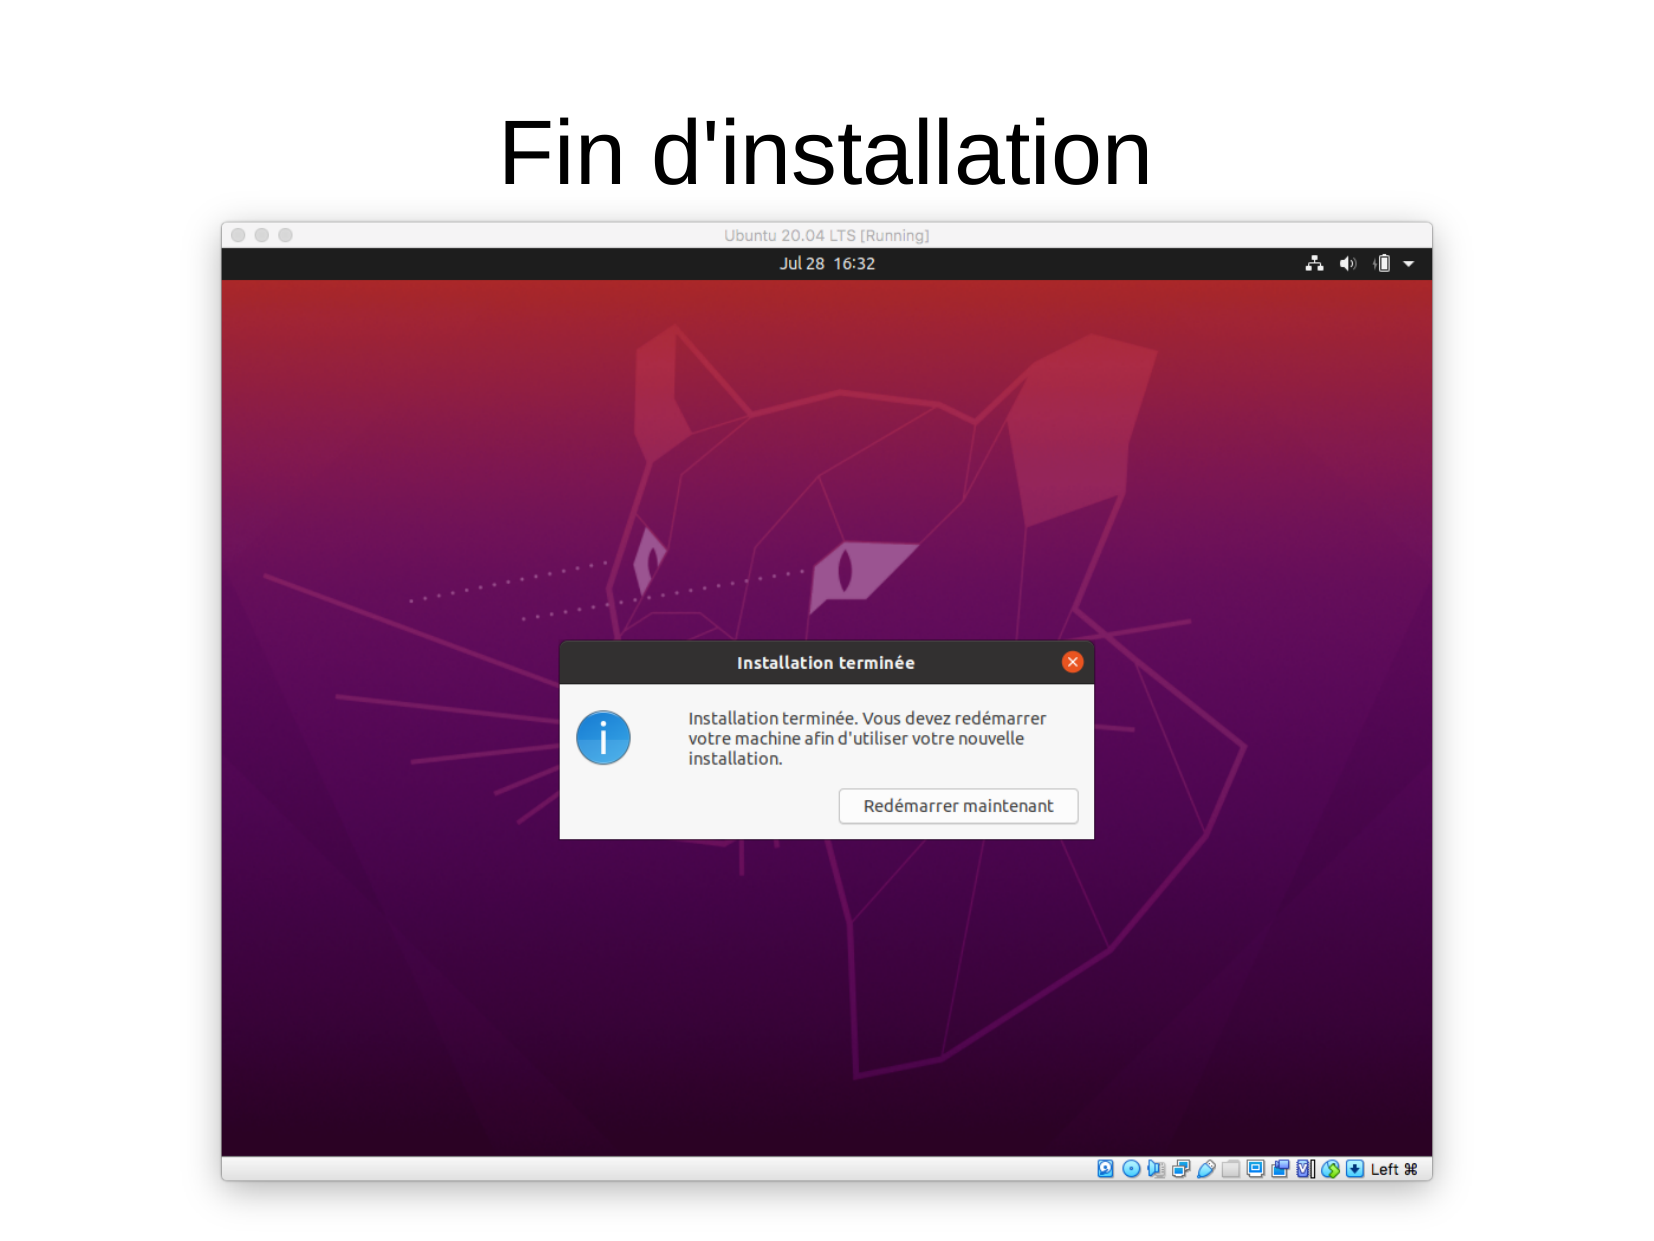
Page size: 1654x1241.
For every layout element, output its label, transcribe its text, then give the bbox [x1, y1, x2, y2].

title Fin d'installation [82, 49, 1571, 257]
picture [172, 182, 1482, 1240]
